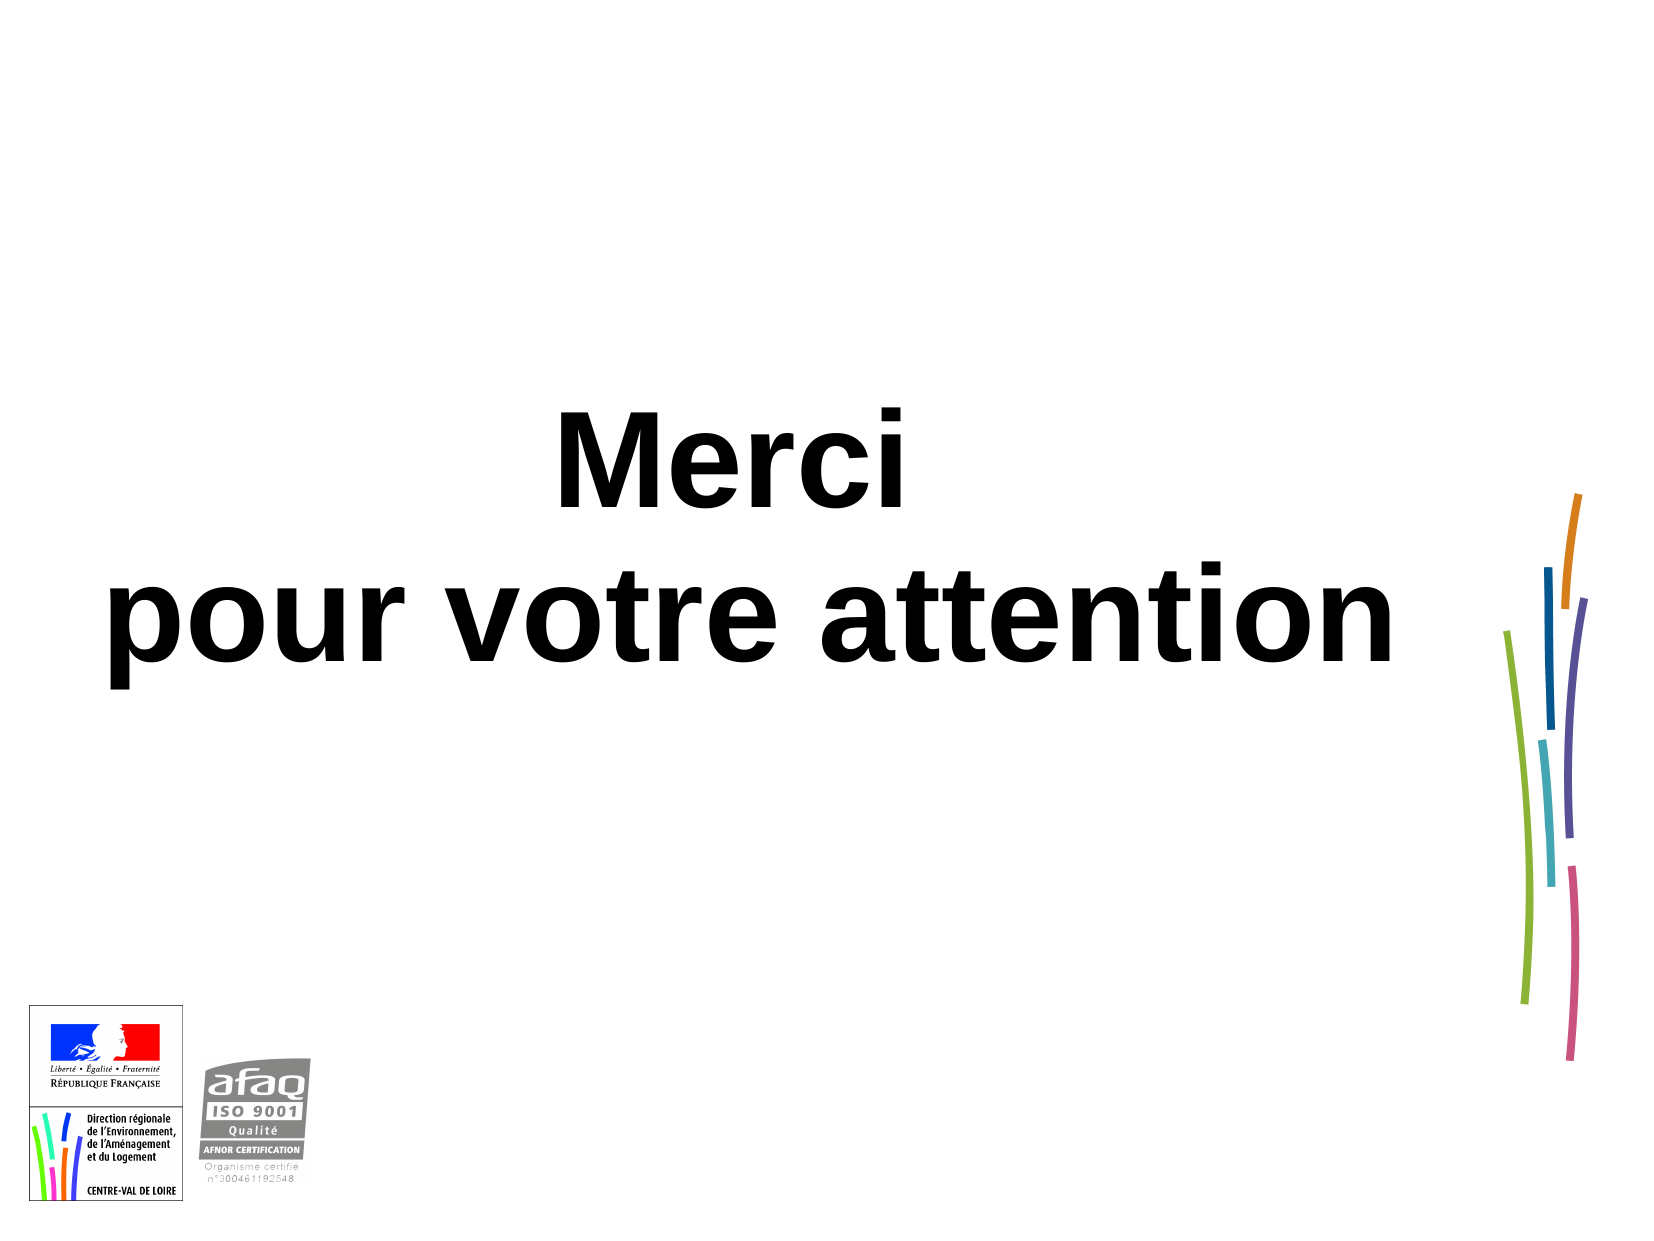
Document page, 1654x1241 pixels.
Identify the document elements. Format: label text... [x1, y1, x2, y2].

text_box Merci pour votre attention [86, 375, 1416, 699]
picture [1503, 493, 1588, 1061]
picture [29, 1005, 183, 1201]
picture [198, 1058, 311, 1182]
